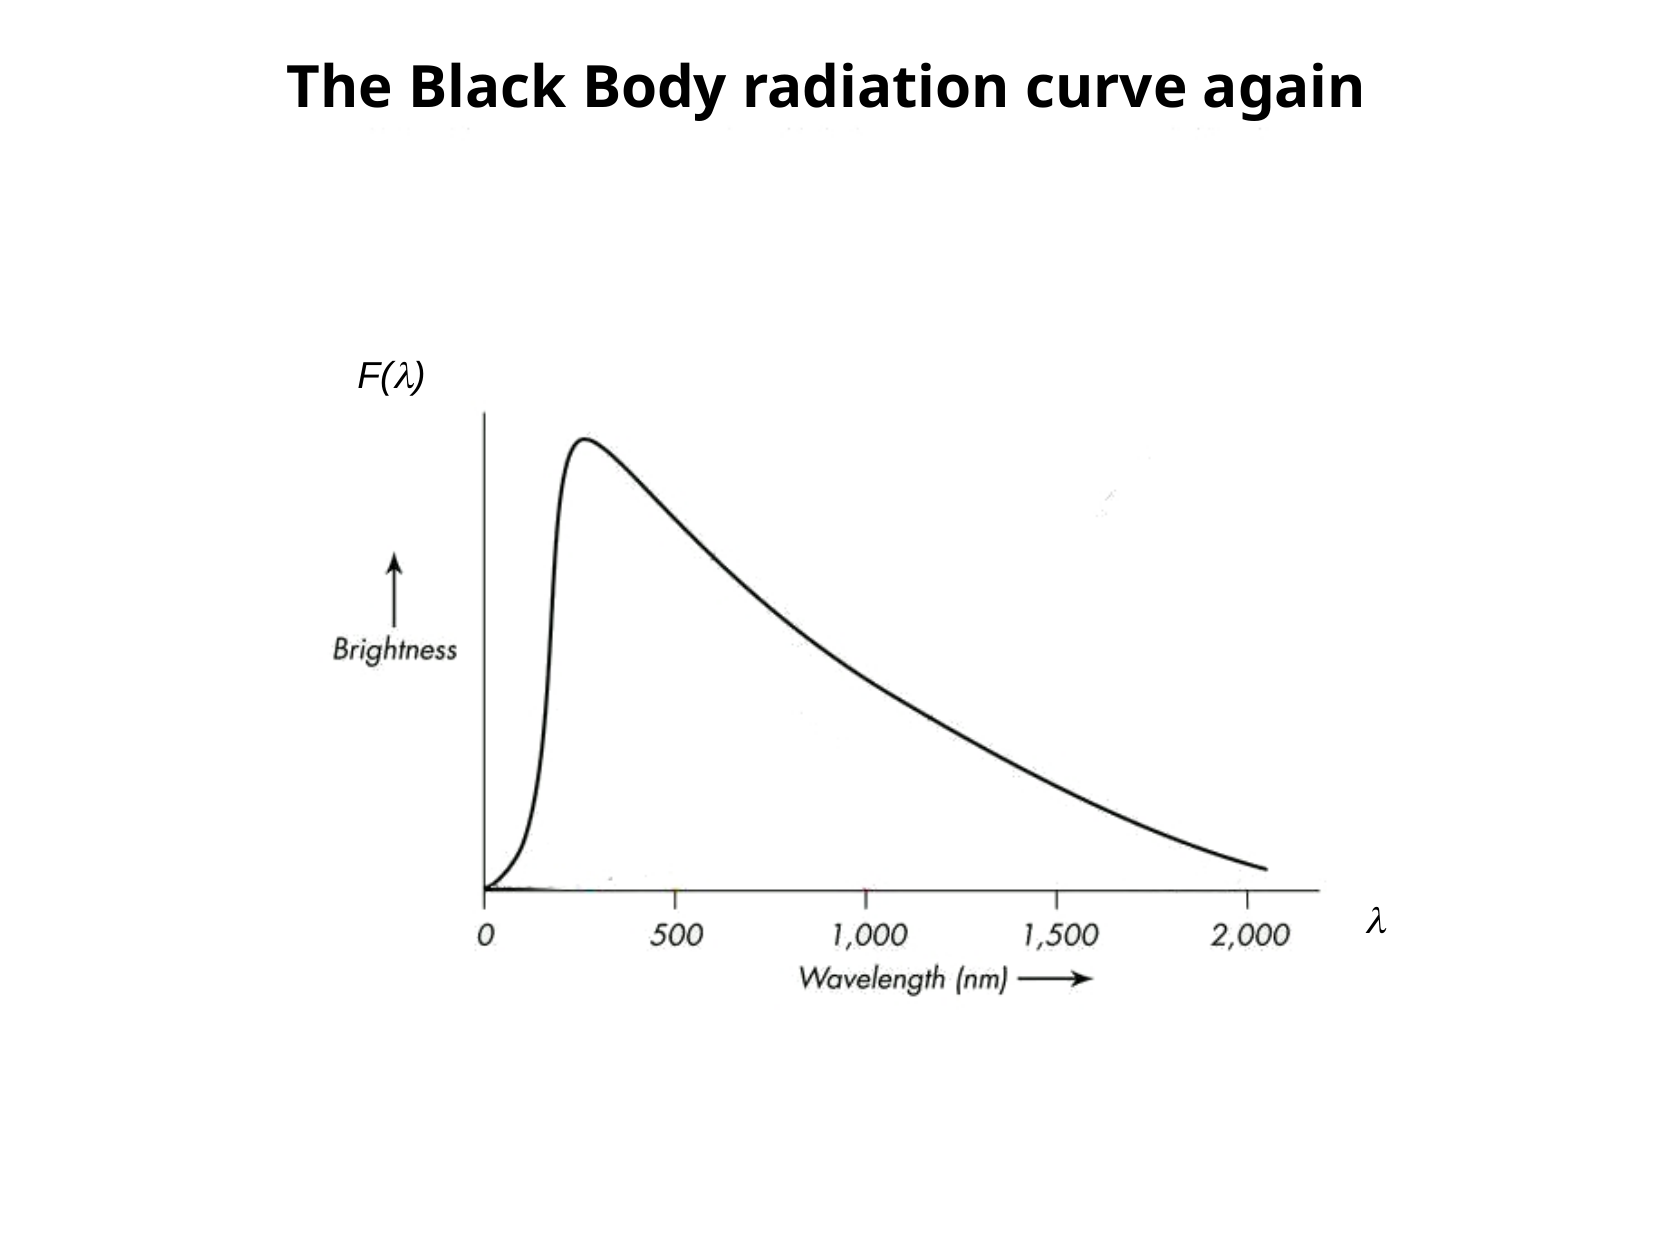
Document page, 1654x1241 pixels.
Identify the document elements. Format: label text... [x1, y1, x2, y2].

picture [225, 121, 1399, 1013]
text_box F(l) [342, 346, 578, 441]
text_box l [1350, 900, 1463, 1029]
text_box The Black Body radiation curve again [0, 37, 1654, 121]
